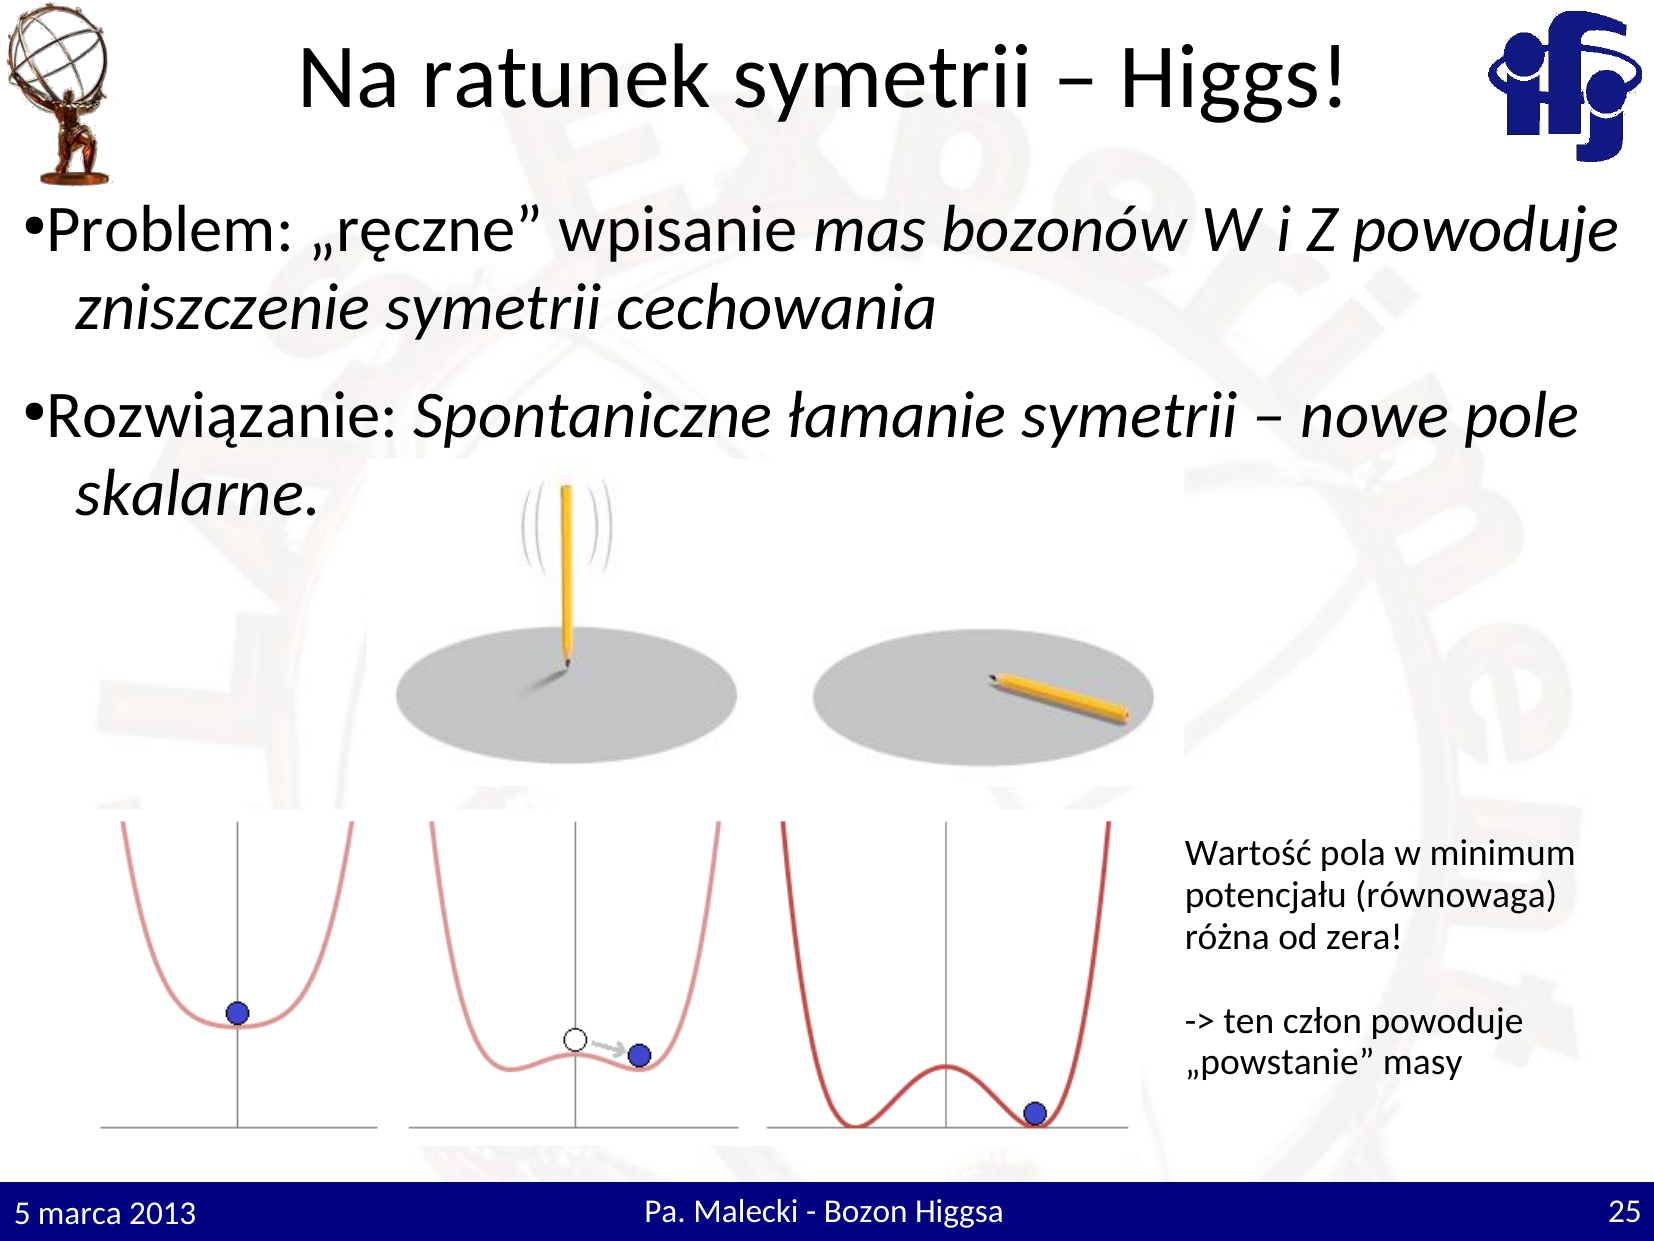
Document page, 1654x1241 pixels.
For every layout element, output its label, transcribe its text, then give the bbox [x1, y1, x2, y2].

picture [367, 459, 1185, 786]
list Problem: „ręczne” wpisanie mas bozonów W i Z powoduje zniszczenie symetrii cechowania Rozwiązanie: Spontaniczne łamanie symetrii – nowe pole skalarne. [19, 187, 1636, 1171]
text_box Wartość pola w minimum potencjału (równowaga) różna od zera! -> ten człon powoduje „powstanie” masy [1170, 825, 1654, 1141]
title Na ratunek symetrii – Higgs! [75, 0, 1575, 150]
picture [90, 809, 1141, 1146]
picture [0, 0, 1654, 1182]
